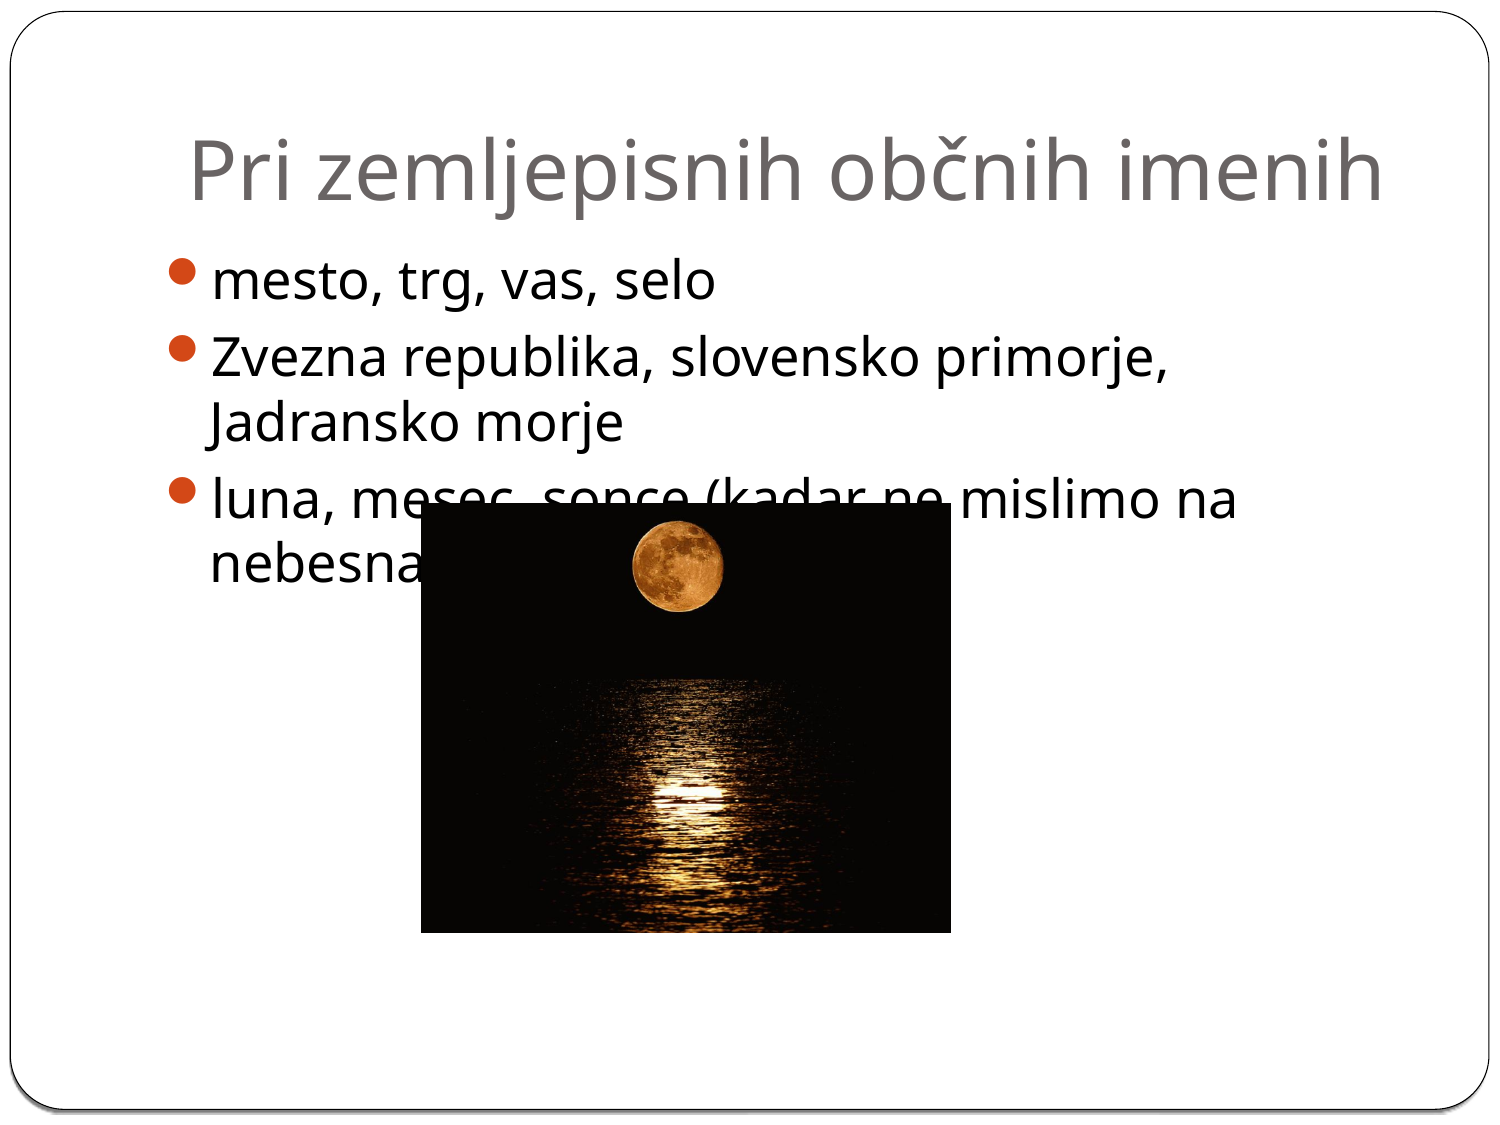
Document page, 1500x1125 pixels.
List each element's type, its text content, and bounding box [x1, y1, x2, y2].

list mesto, trg, vas, selo Zvezna republika, slovensko primorje, Jadransko morje luna, mesec, sonce (kadar ne mislimo na nebesna telesa) [150, 237, 1425, 988]
title Pri zemljepisnih občnih imenih [150, 45, 1425, 233]
picture [421, 503, 951, 933]
